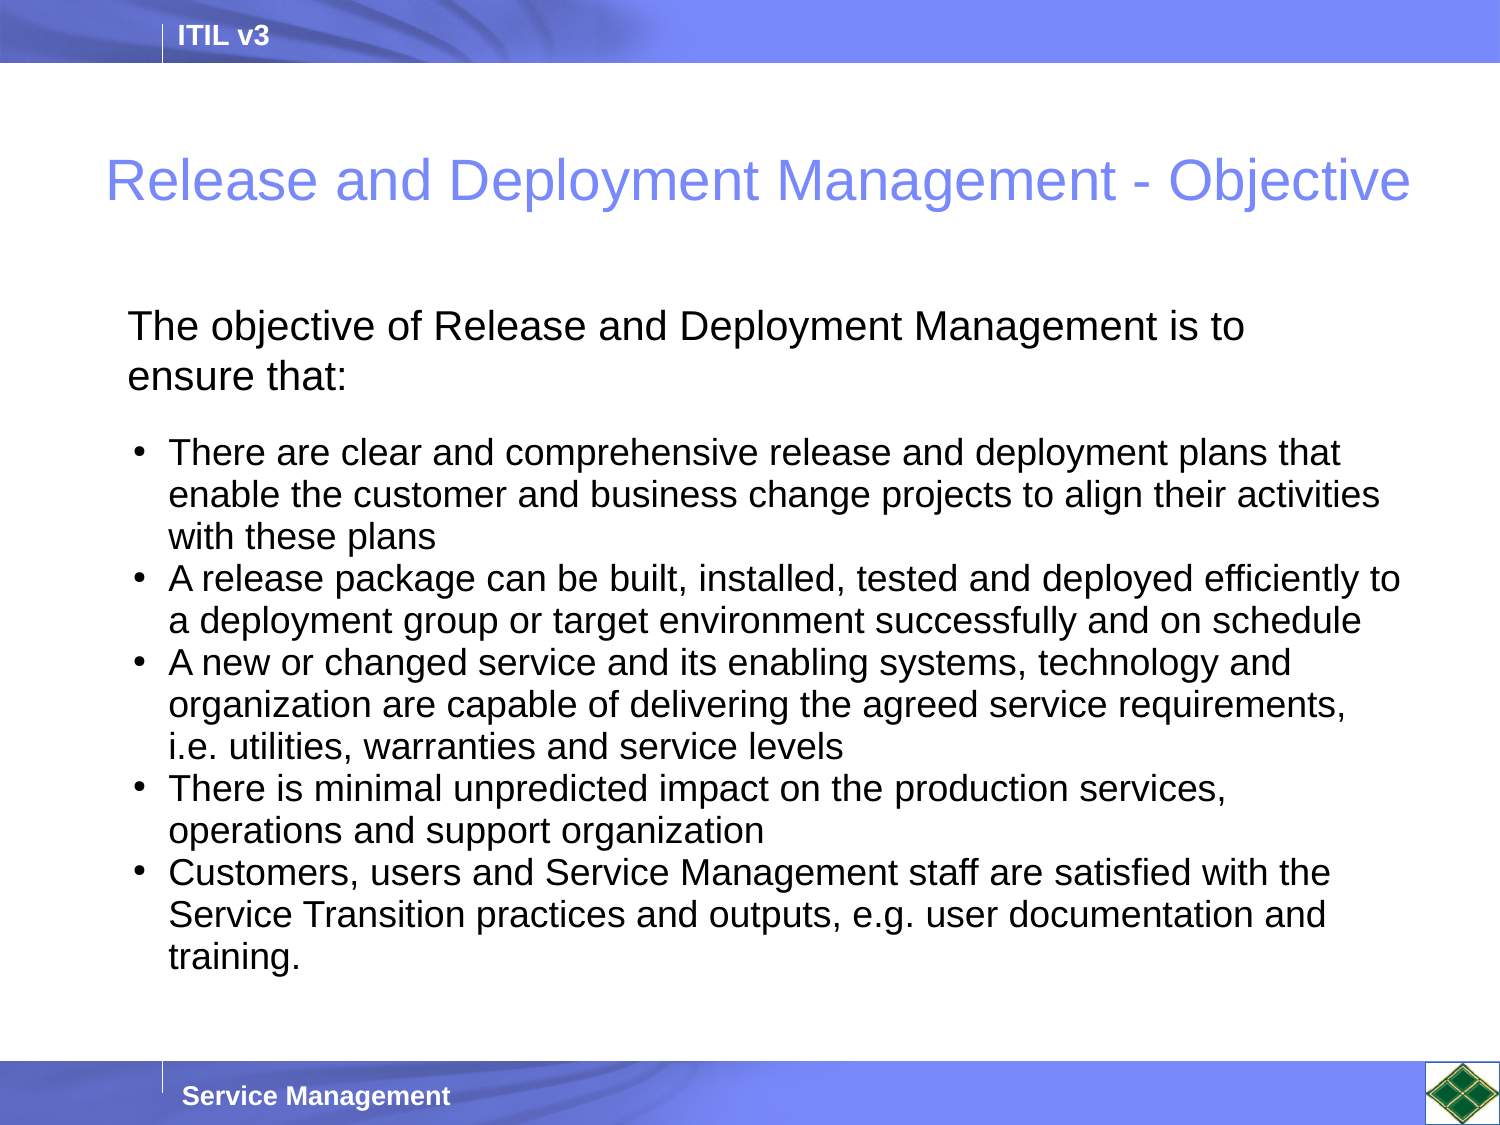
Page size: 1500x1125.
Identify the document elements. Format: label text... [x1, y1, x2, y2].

picture [1426, 1063, 1499, 1124]
text_box There are clear and comprehensive release and deployment plans that enable the customer and business change projects to align their activities with these plans A release package can be built, installed, tested and deployed efficiently to a deployment group or target environment successfully and on schedule A new or changed service and its enabling systems, technology and organization are capable of delivering the agreed service requirements, i.e. utilities, warranties and service levels There is minimal unpredicted impact on the production services, operations and support organization Customers, users and Service Management staff are satisfied with the Service Transition practices and outputs, e.g. user documentation and training. [118, 423, 1418, 986]
picture [0, 1061, 1500, 1125]
picture [0, 0, 1500, 63]
text_box The objective of Release and Deployment Management is to ensure that: [112, 291, 1388, 932]
text_box Release and Deployment Management - Objective [90, 121, 1443, 221]
